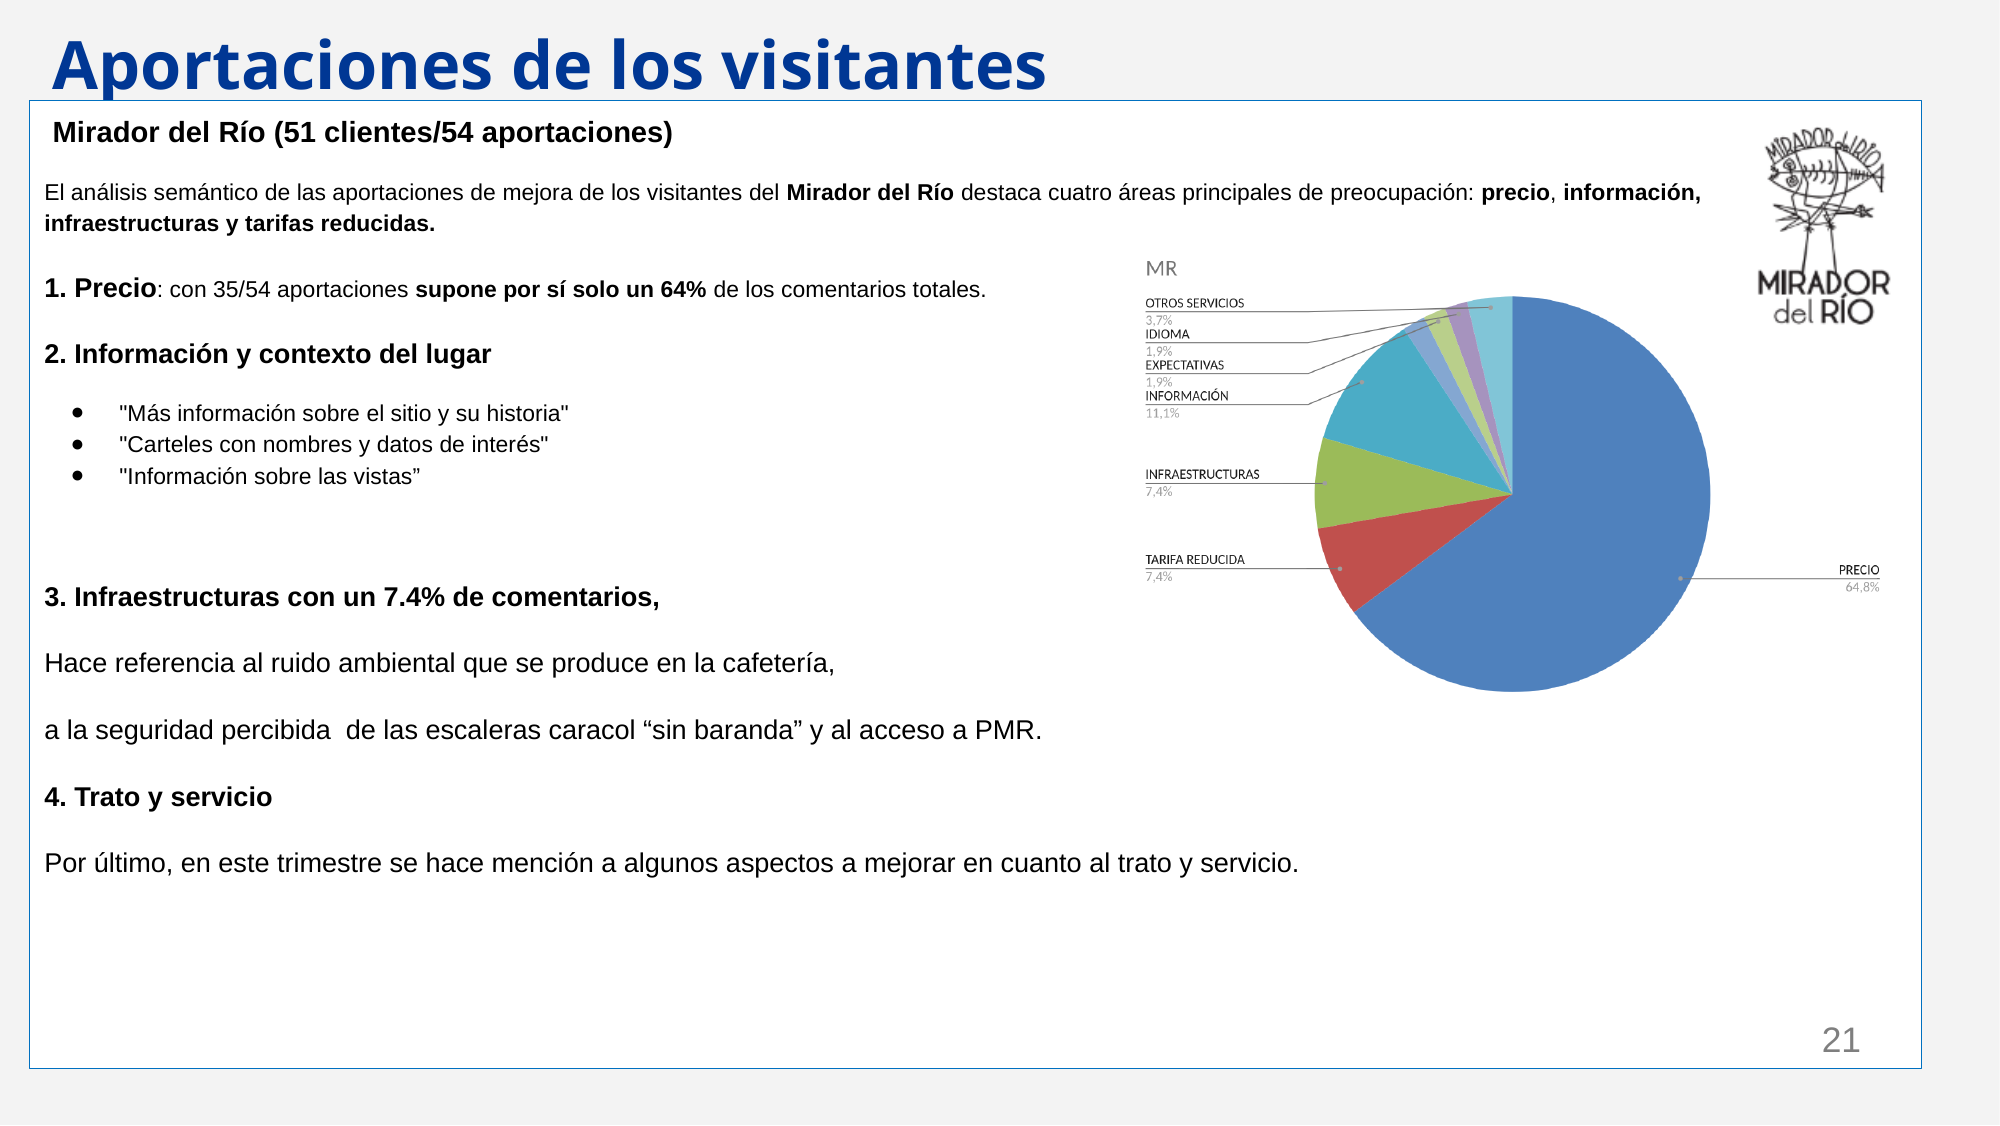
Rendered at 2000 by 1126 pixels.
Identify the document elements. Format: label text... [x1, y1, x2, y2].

slide_number <number> [1412, 1008, 1880, 1069]
picture [1121, 114, 1903, 716]
text_box Aportaciones de los visitantes [52, 0, 1945, 126]
text_box Mirador del Río (51 clientes/54 aportaciones) El análisis semántico de las aportaciones de mejora de los visitantes del Mirador del Río destaca cuatro áreas principales de preocupación: precio, información, infraestructuras y tarifas reducidas. 1. Precio: con 35/54 aportaciones supone por sí solo un 64% de los comentarios totales. 2. Información y contexto del lugar "Más información sobre el sitio y su historia" "Carteles con nombres y datos de interés" "Información sobre las vistas” 3. Infraestructuras con un 7.4% de comentarios, Hace referencia al ruido ambiental que se produce en la cafetería, a la seguridad percibida de las escaleras caracol “sin baranda” y al acceso a PMR. 4. Trato y servicio Por último, en este trimestre se hace mención a algunos aspectos a mejorar en cuanto al trato y servicio. [29, 100, 1922, 1069]
